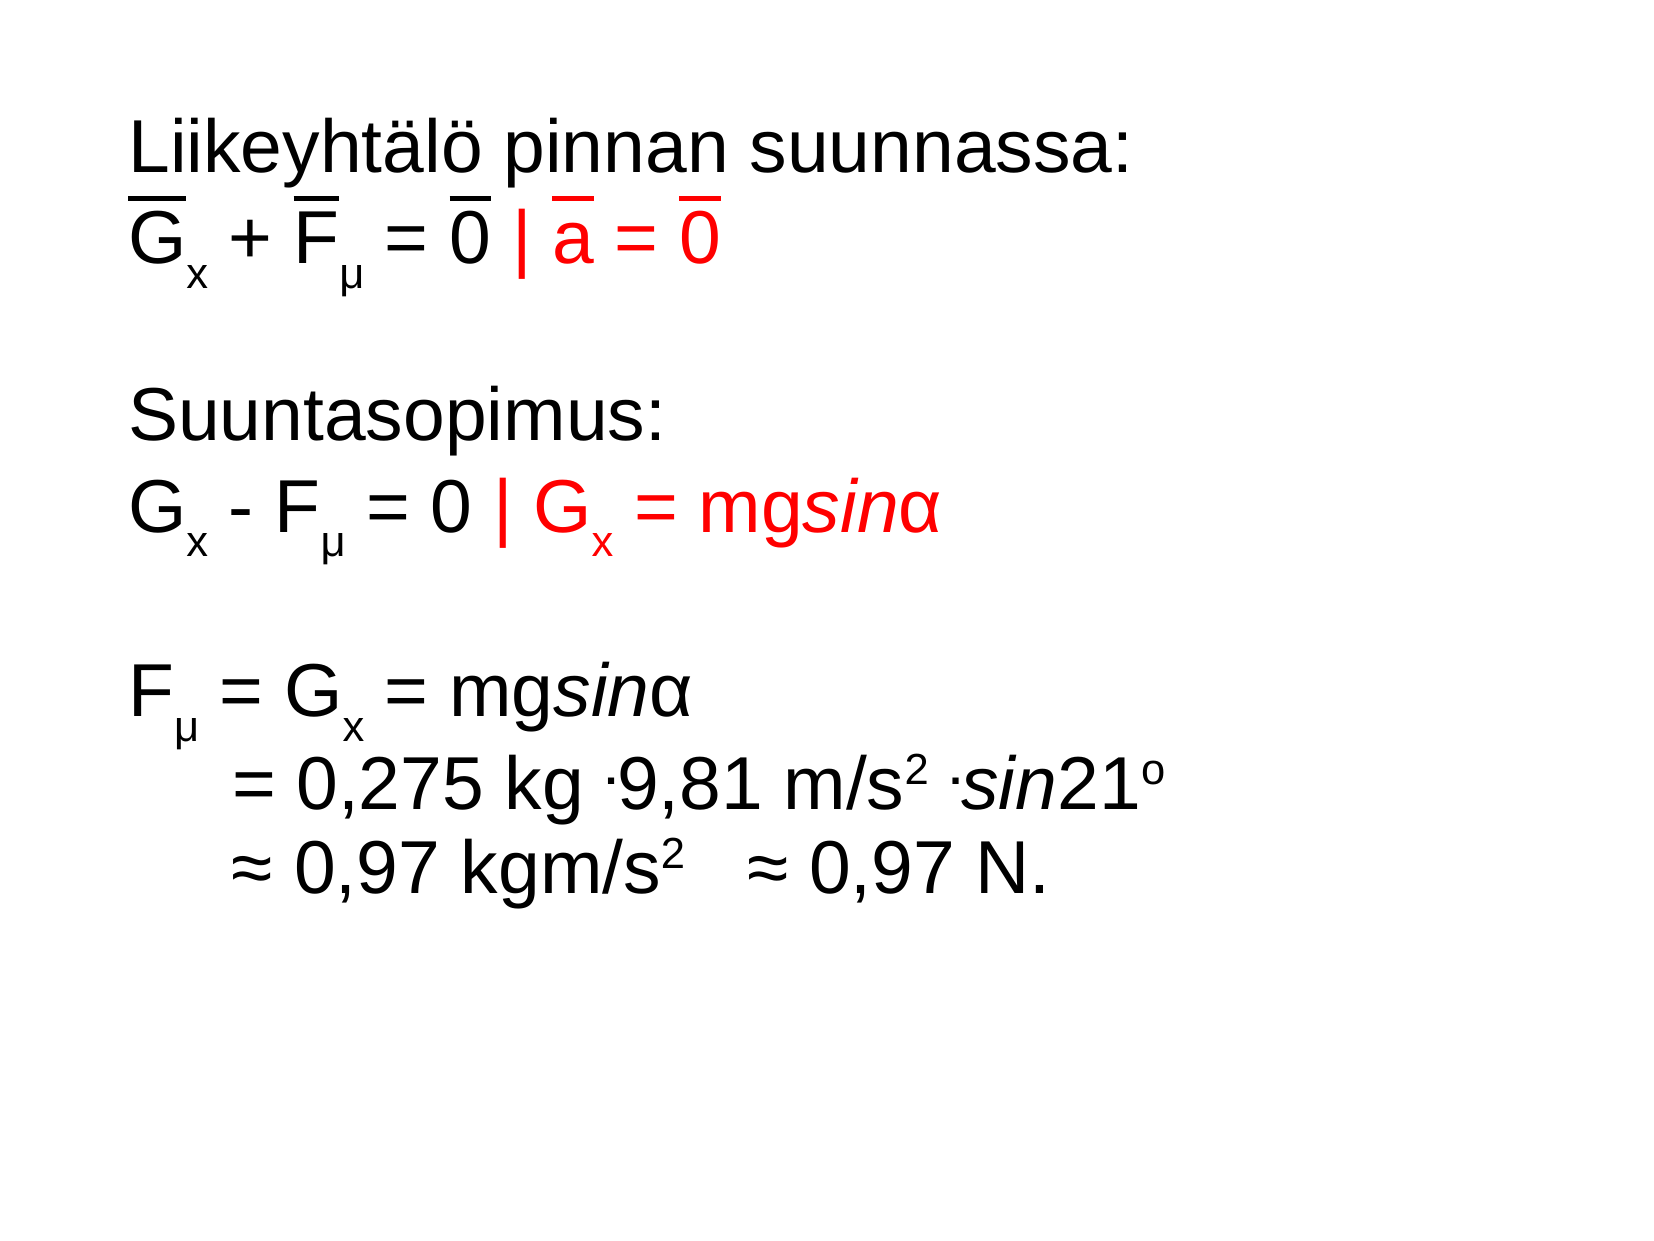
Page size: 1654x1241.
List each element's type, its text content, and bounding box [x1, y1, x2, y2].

text_box Liikeyhtälö pinnan suunnassa: Gx + Fμ = 0 | a = 0 Suuntasopimus: Gx - Fμ = 0 | Gx = mgsinα Fμ = Gx = mgsinα = 0,275 kg .9,81 m/s2 .sin21o ≈ 0,97 kgm/s2 ≈ 0,97 N. [113, 92, 1394, 1032]
